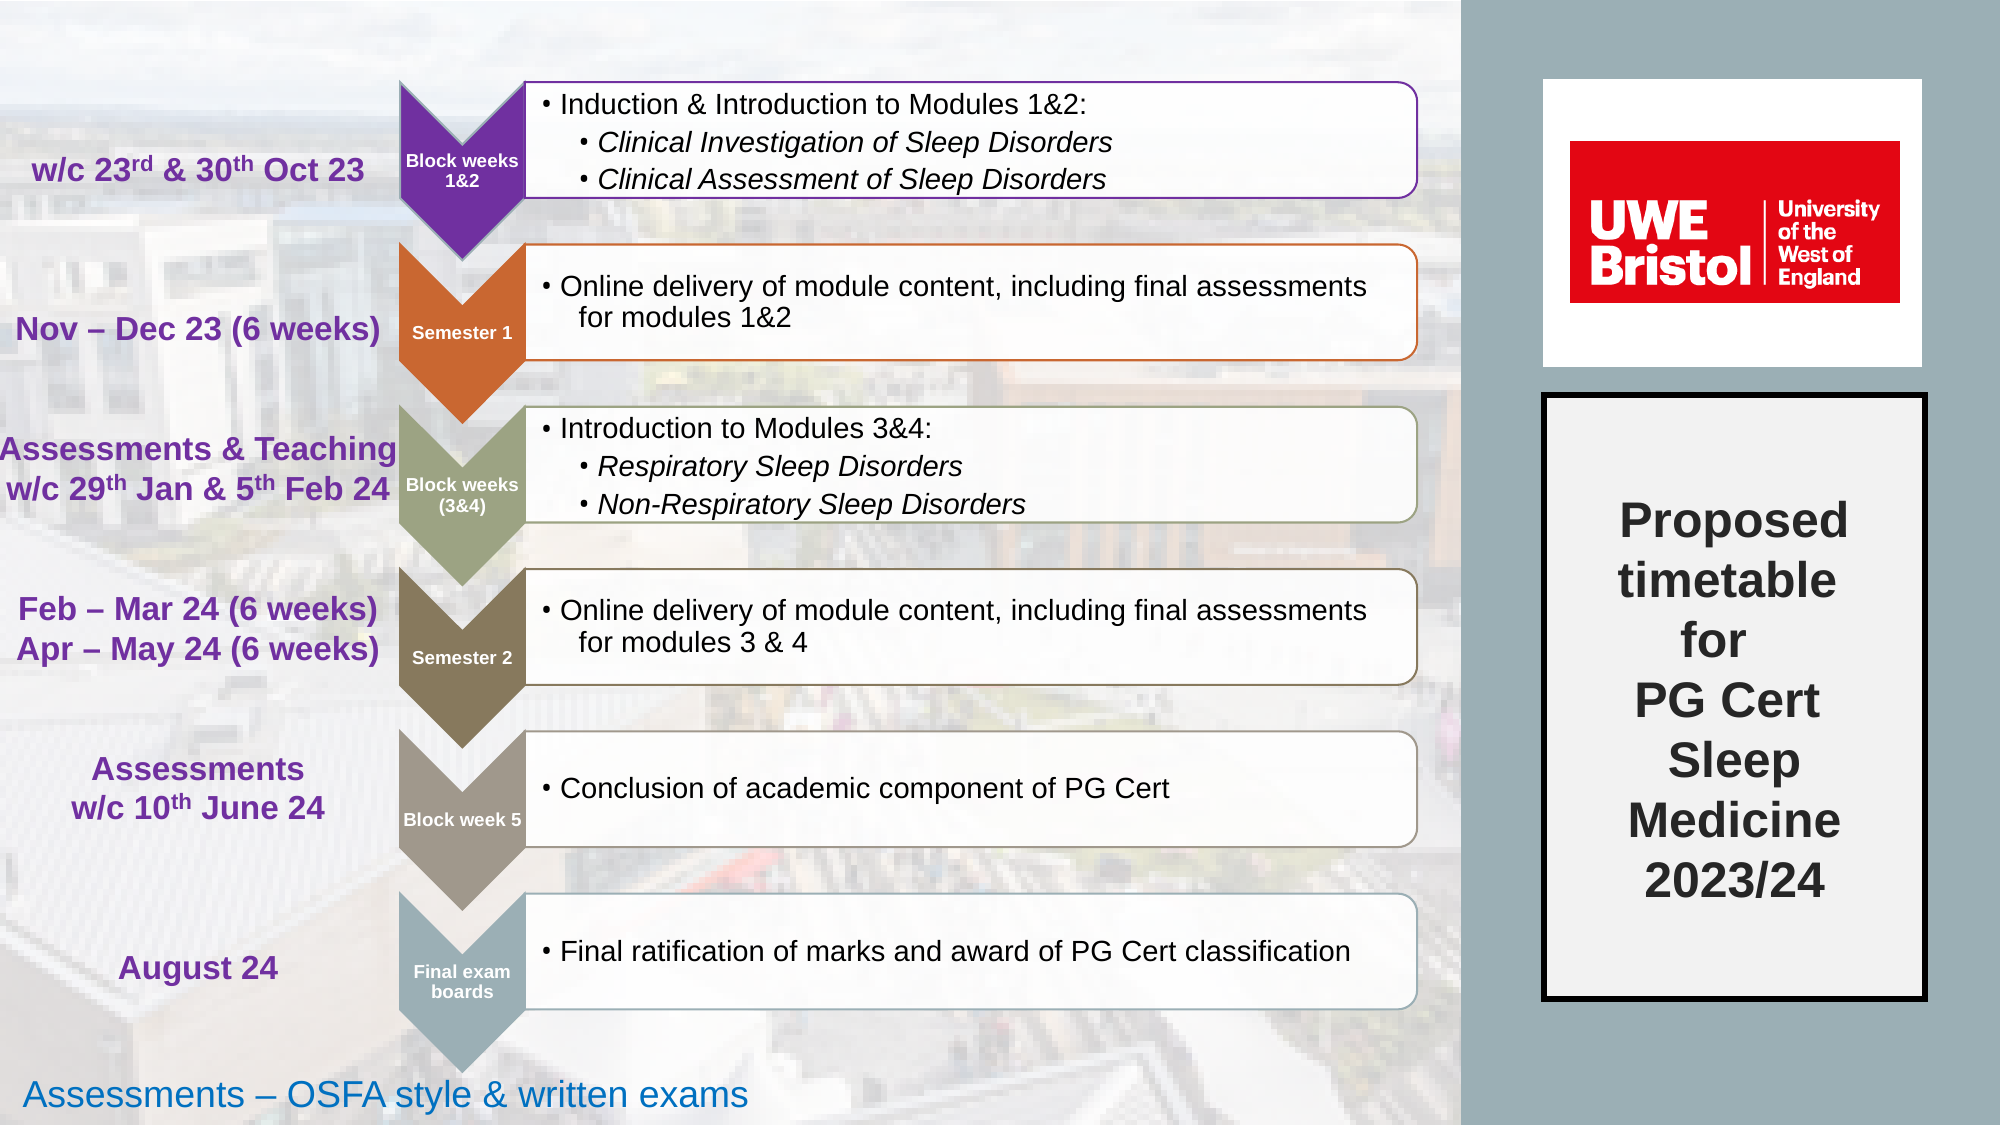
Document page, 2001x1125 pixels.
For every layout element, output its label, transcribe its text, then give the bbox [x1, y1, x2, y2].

text_box Introduction to Modules 3&4: Respiratory Sleep Disorders Non-Respiratory Sleep Disorders [524, 406, 1418, 523]
text_box [1461, 0, 2000, 1125]
text_box Conclusion of academic component of PG Cert [524, 731, 1418, 848]
text_box Assessments – OSFA style & written exams [7, 1062, 772, 1124]
text_box Block week 5 [416, 732, 524, 910]
picture [1570, 141, 1900, 303]
text_box Online delivery of module content, including final assessments for modules 1&2 [524, 244, 1418, 361]
text_box Block weeks 1&2 [400, 82, 525, 261]
text_box Final ratification of marks and award of PG Cert classification [524, 893, 1418, 1010]
text_box Semester 2 [416, 569, 525, 748]
text_box Online delivery of module content, including final assessments for modules 3 & 4 [524, 569, 1418, 685]
text_box w/c 23rd & 30th Oct 23 Nov – Dec 23 (6 weeks) Assessments & Teaching w/c 29th Jan & 5th Feb 24 Feb – Mar 24 (6 weeks) Apr – May 24 (6 weeks) Assessments w/c 10th June 24 August 24 [0, 140, 416, 1004]
text_box Block weeks (3&4) [416, 407, 525, 585]
text_box Proposed timetable for PG Cert Sleep Medicine 2023/24 [1544, 395, 1925, 999]
text_box Final exam boards [400, 894, 525, 1062]
picture [0, 1, 1461, 1125]
text_box Semester 1 [416, 245, 525, 423]
text_box Induction & Introduction to Modules 1&2: Clinical Investigation of Sleep Disorders Clinical Assessment of Sleep Disorders [524, 82, 1418, 198]
